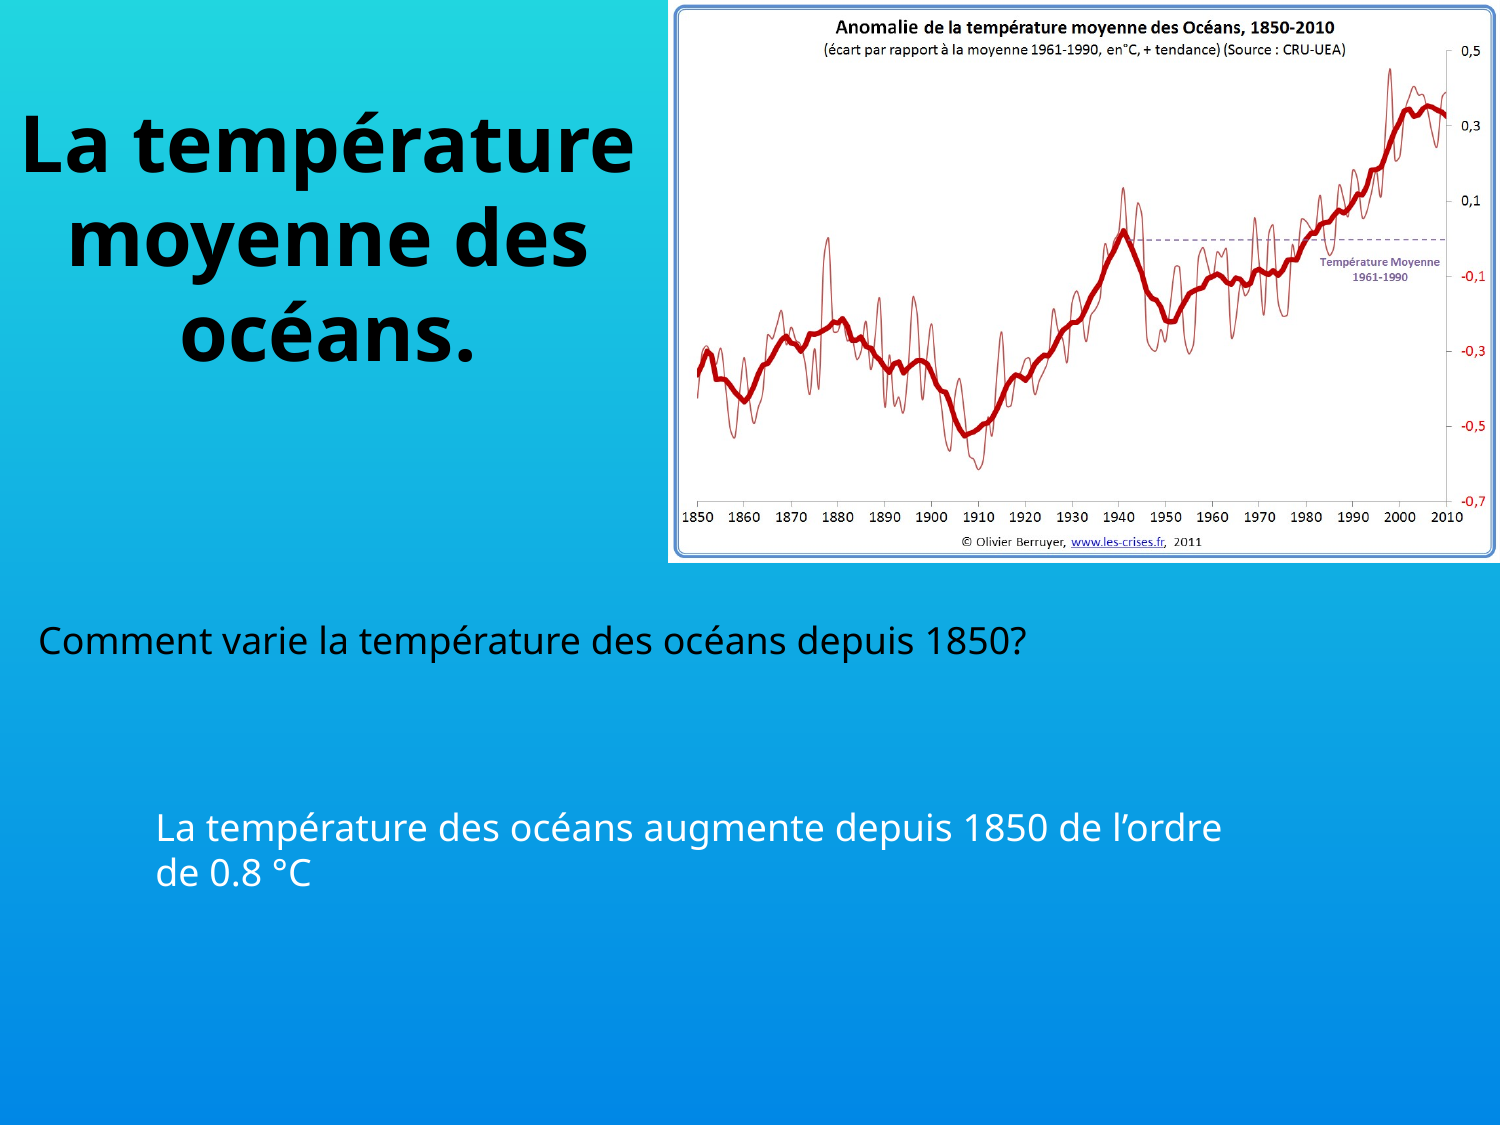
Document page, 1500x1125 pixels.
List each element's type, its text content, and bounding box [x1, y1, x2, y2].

picture [0, 0, 1500, 562]
text_box Comment varie la température des océans depuis 1850? [23, 609, 1079, 670]
text_box La température des océans augmente depuis 1850 de l’ordre de 0.8 °C [140, 796, 1254, 902]
title La température moyenne des océans. [0, 46, 657, 424]
